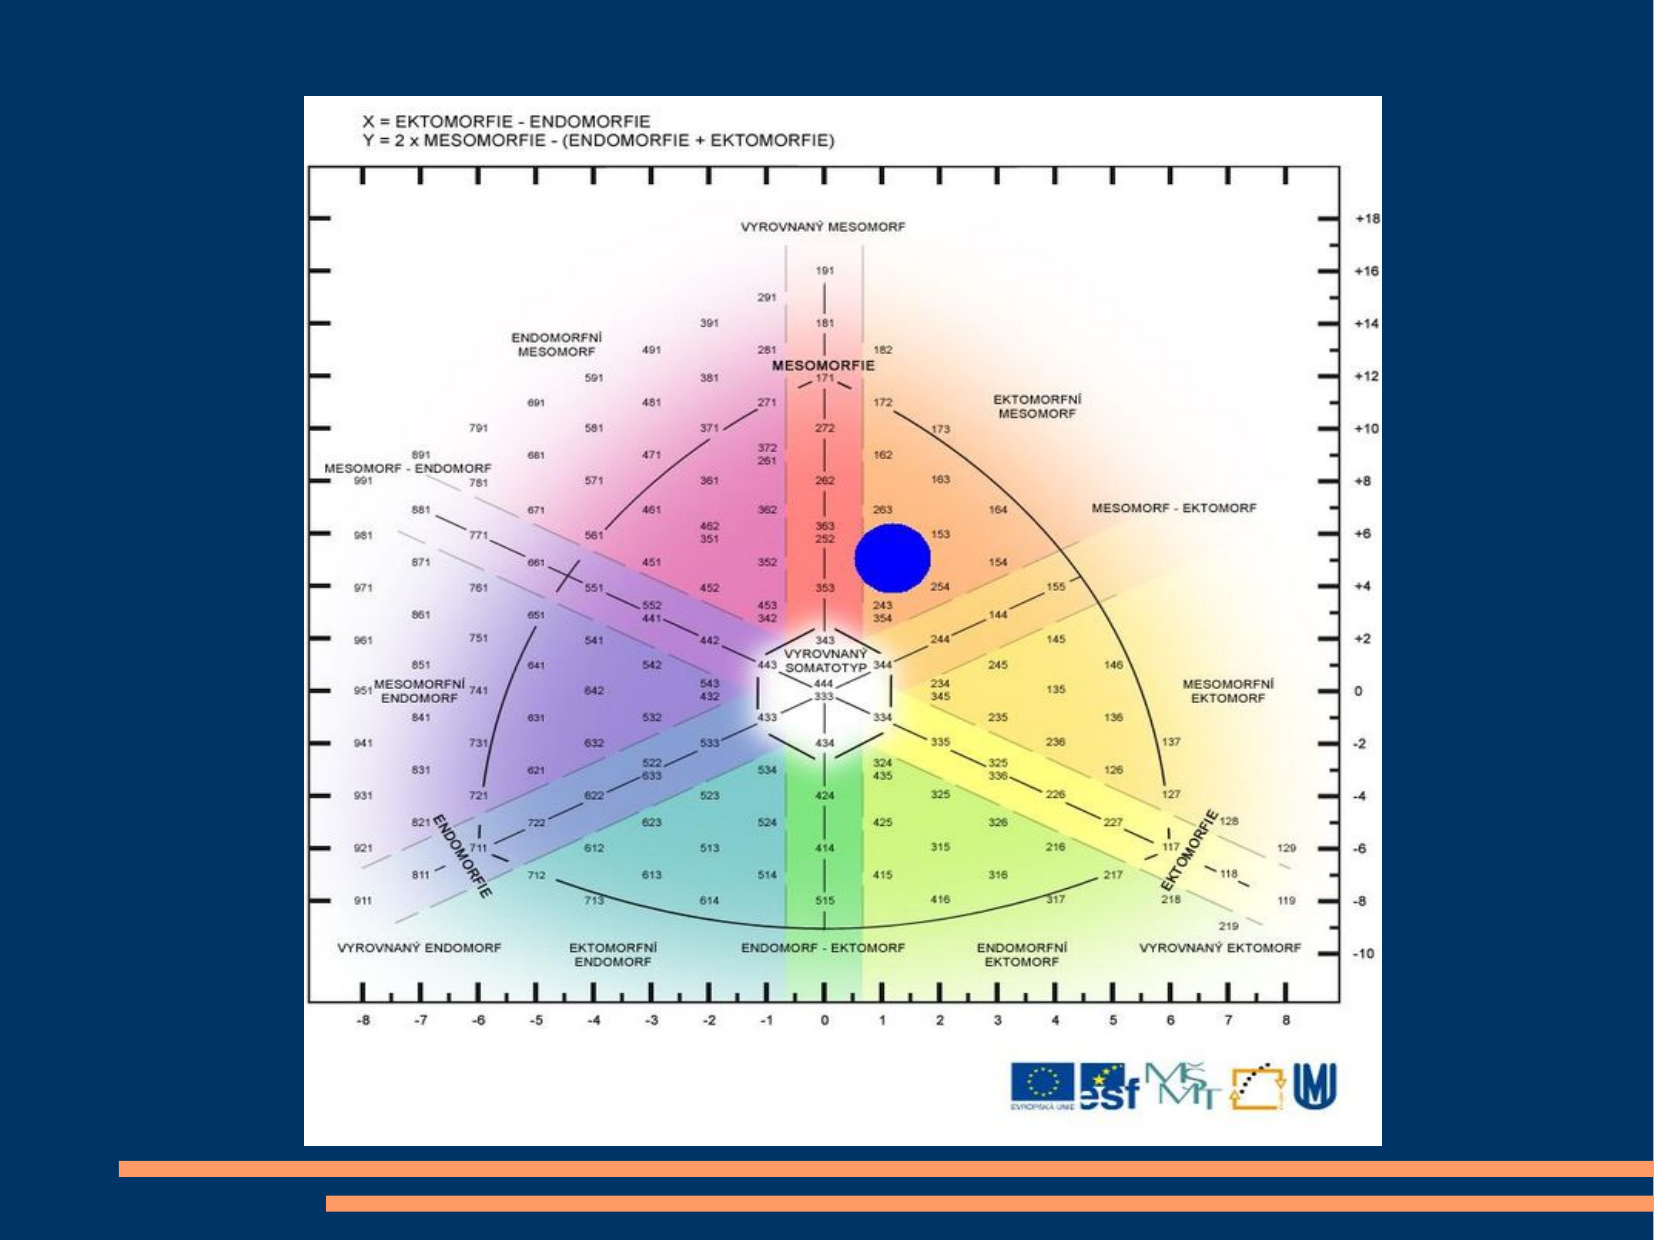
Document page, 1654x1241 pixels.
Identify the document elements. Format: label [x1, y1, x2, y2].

picture [304, 96, 1382, 1146]
